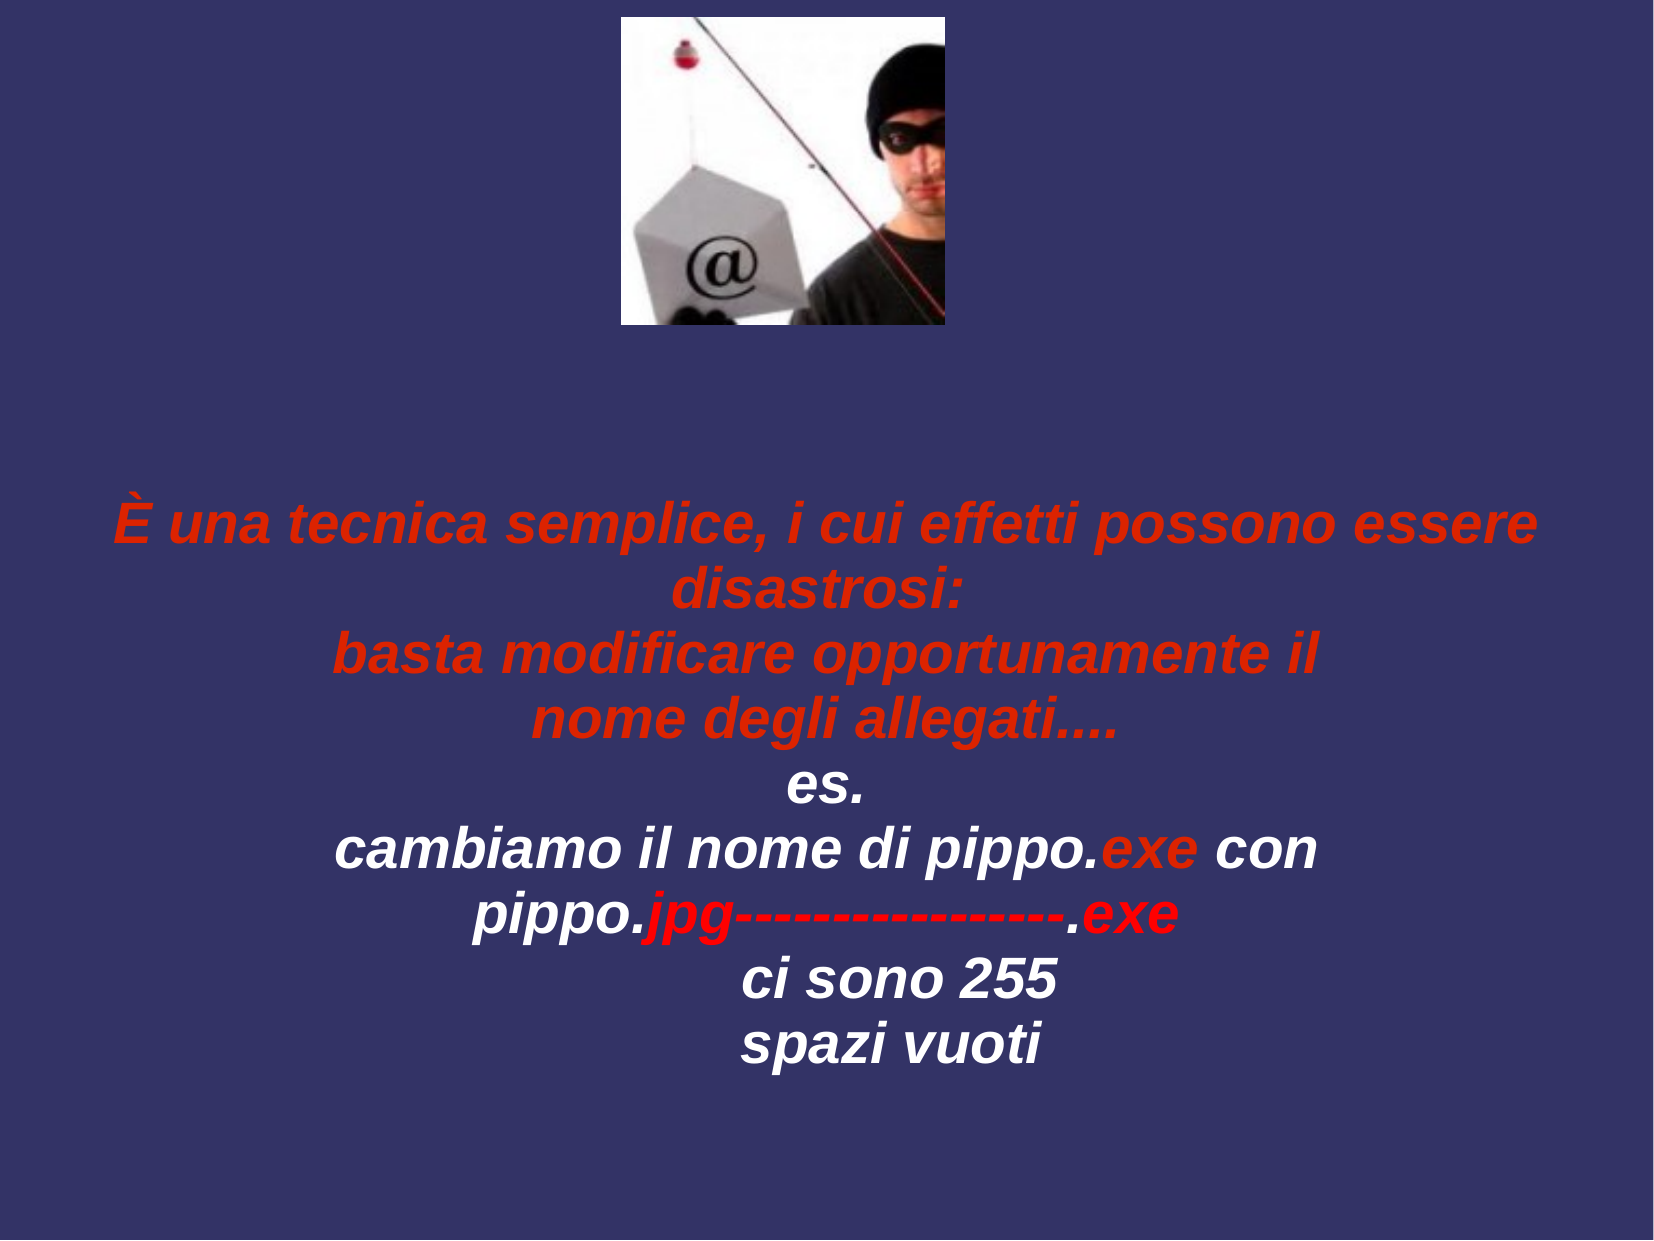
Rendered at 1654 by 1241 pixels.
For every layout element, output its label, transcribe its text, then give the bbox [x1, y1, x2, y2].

picture [621, 17, 945, 325]
title È una tecnica semplice, i cui effetti possono essere disastrosi: basta modificare opportunamente il nome degli allegati.... es. cambiamo il nome di pippo.exe con pippo.jpg-----------------.exe ci sono 255 spazi vuoti [59, 403, 1595, 1241]
